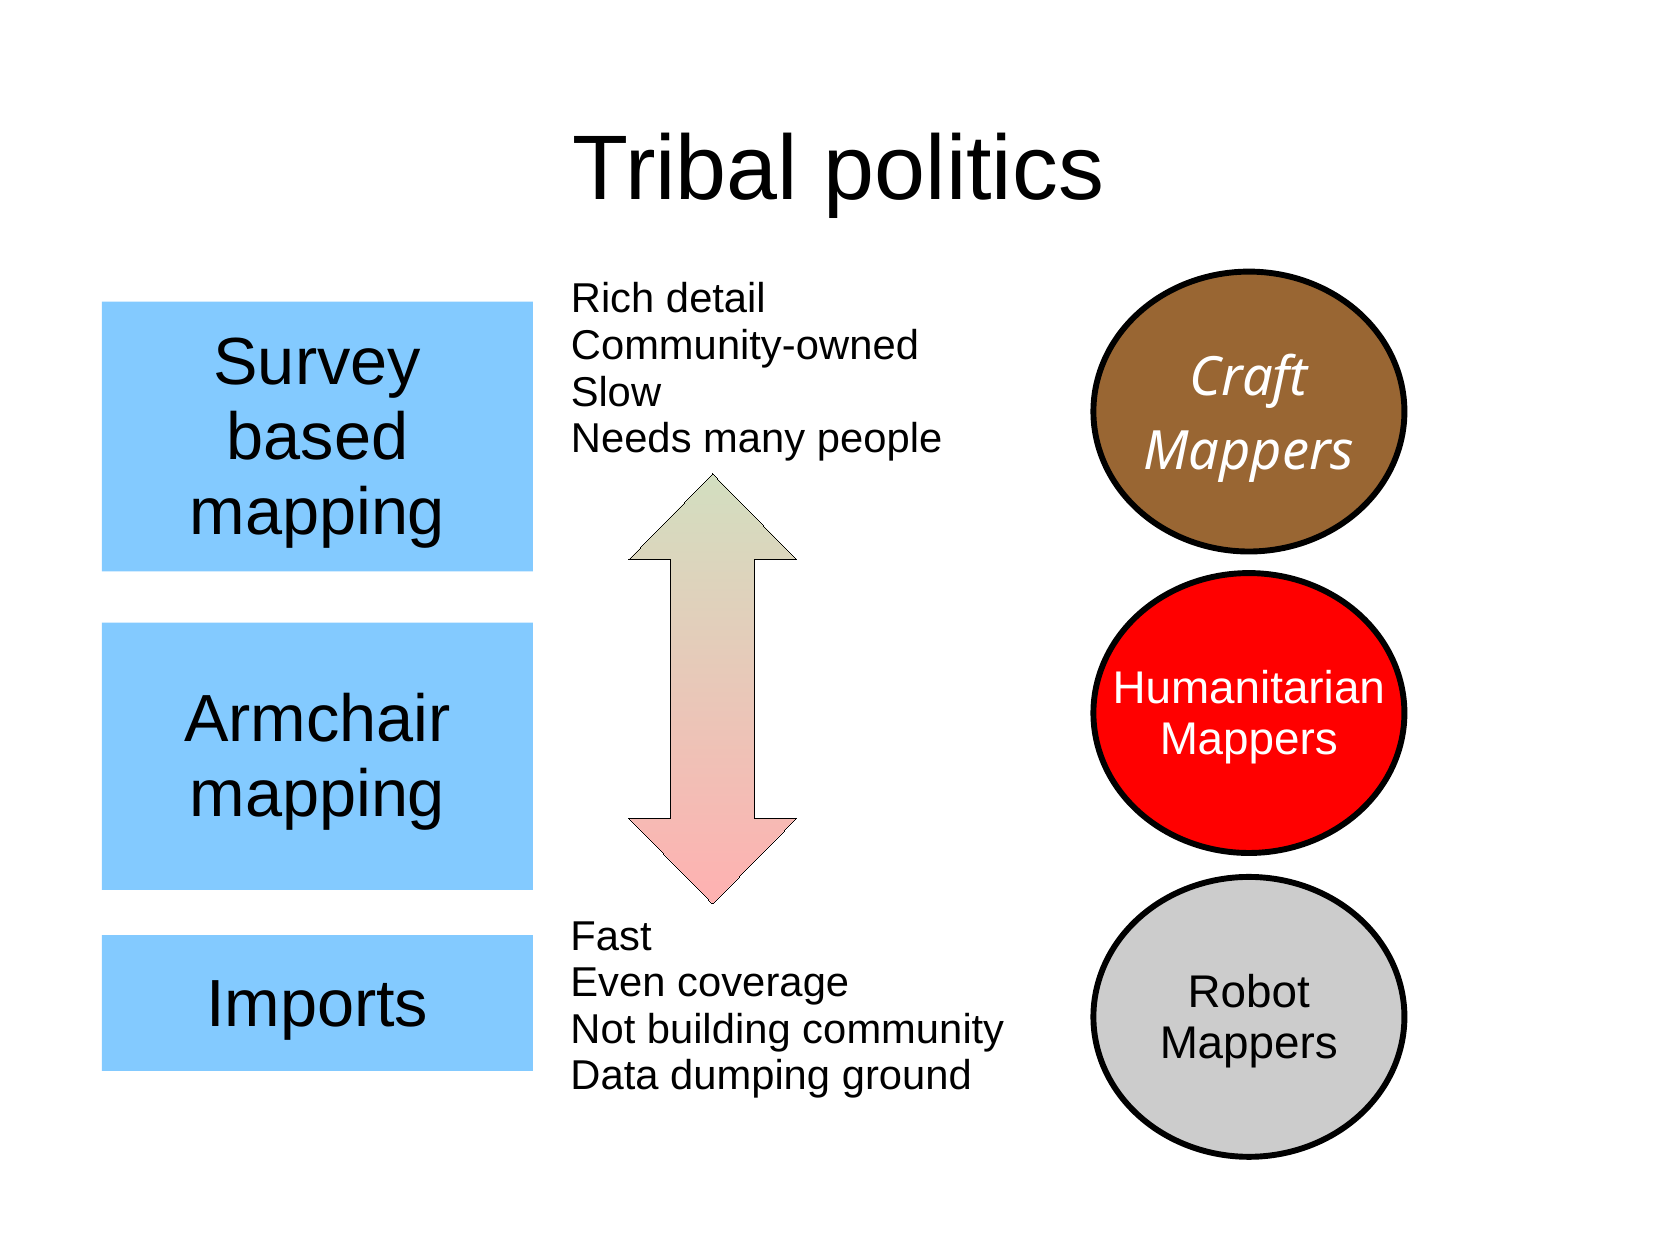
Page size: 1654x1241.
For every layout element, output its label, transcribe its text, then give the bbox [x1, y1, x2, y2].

text_box Humanitarian Mappers [1093, 573, 1405, 853]
text_box Robot Mappers [1093, 876, 1405, 1157]
text_box Imports [101, 935, 533, 1071]
text_box Survey based mapping [101, 301, 533, 572]
text_box Craft Mappers [1093, 271, 1405, 552]
text_box Armchair mapping [101, 622, 533, 890]
text_box [628, 489, 797, 903]
text_box Rich detail Community-owned Slow Needs many people [556, 248, 1005, 489]
title Tribal politics [94, 64, 1583, 272]
text_box Fast Even coverage Not building community Data dumping ground [555, 903, 1035, 1154]
